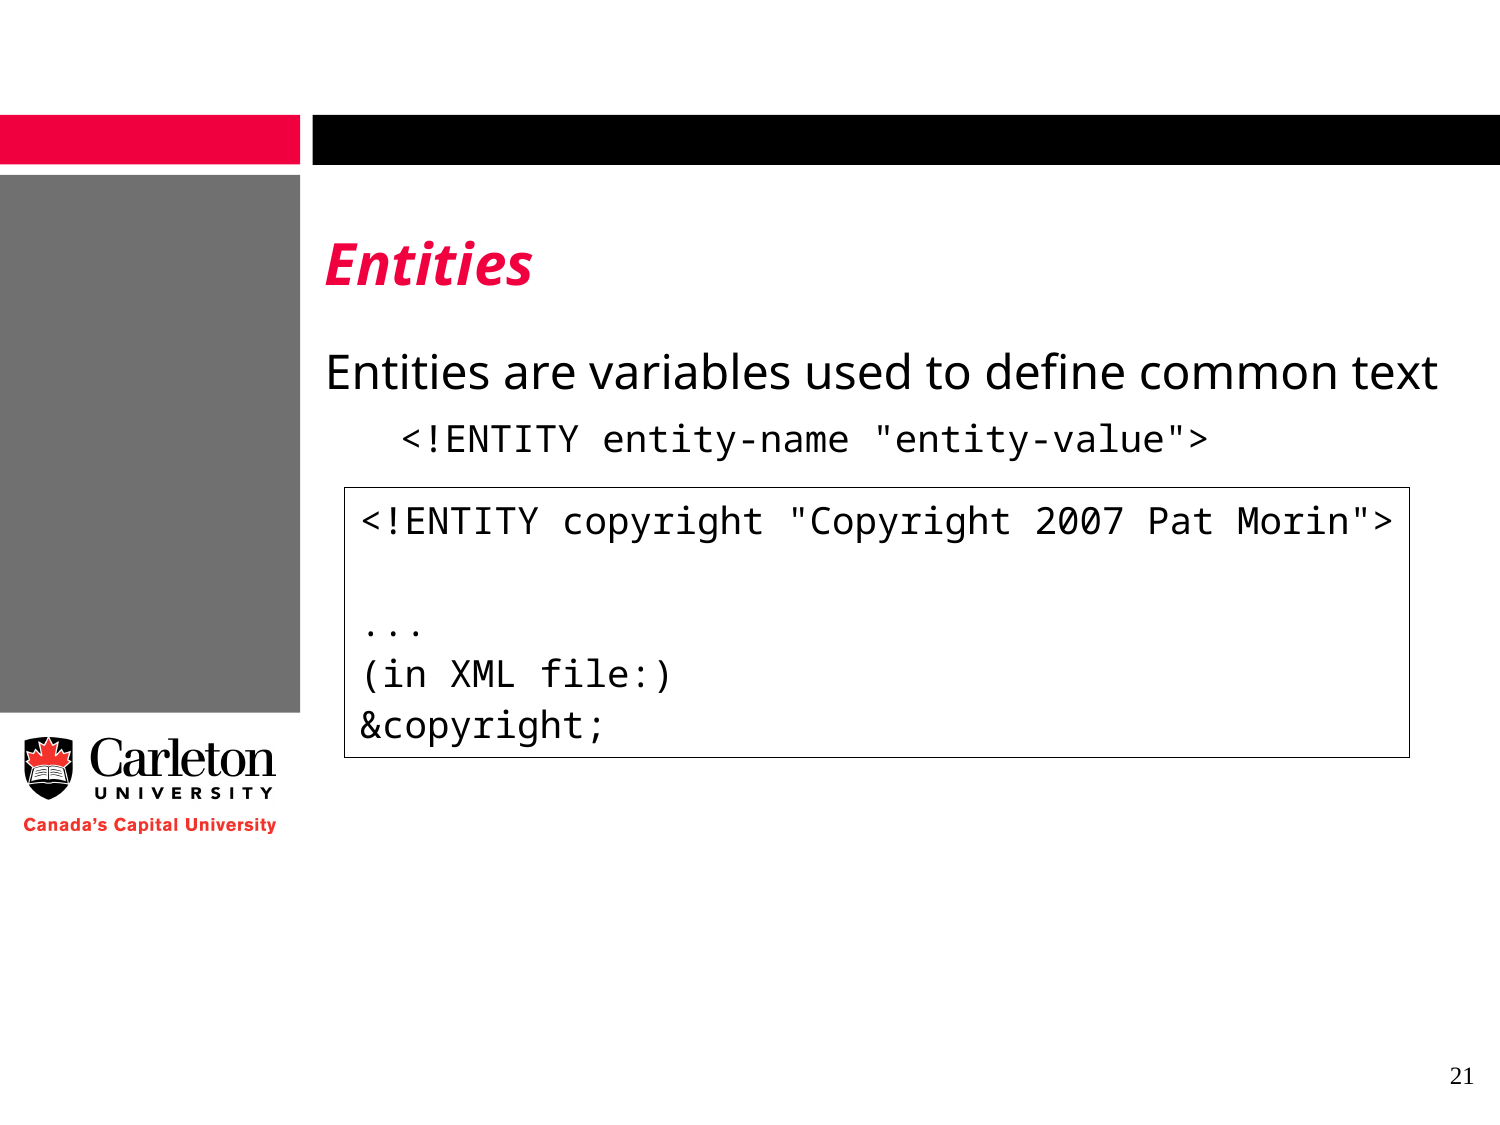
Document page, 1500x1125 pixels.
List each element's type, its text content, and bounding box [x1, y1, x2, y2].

text_box <!ENTITY copyright "Copyright 2007 Pat Morin"> ... (in XML file:) &copyright; [344, 487, 1387, 729]
title Entities [324, 194, 1450, 324]
picture [24, 737, 276, 834]
list Entities are variables used to define common text <!ENTITY entity-name "entity-value"> [324, 324, 1450, 1036]
